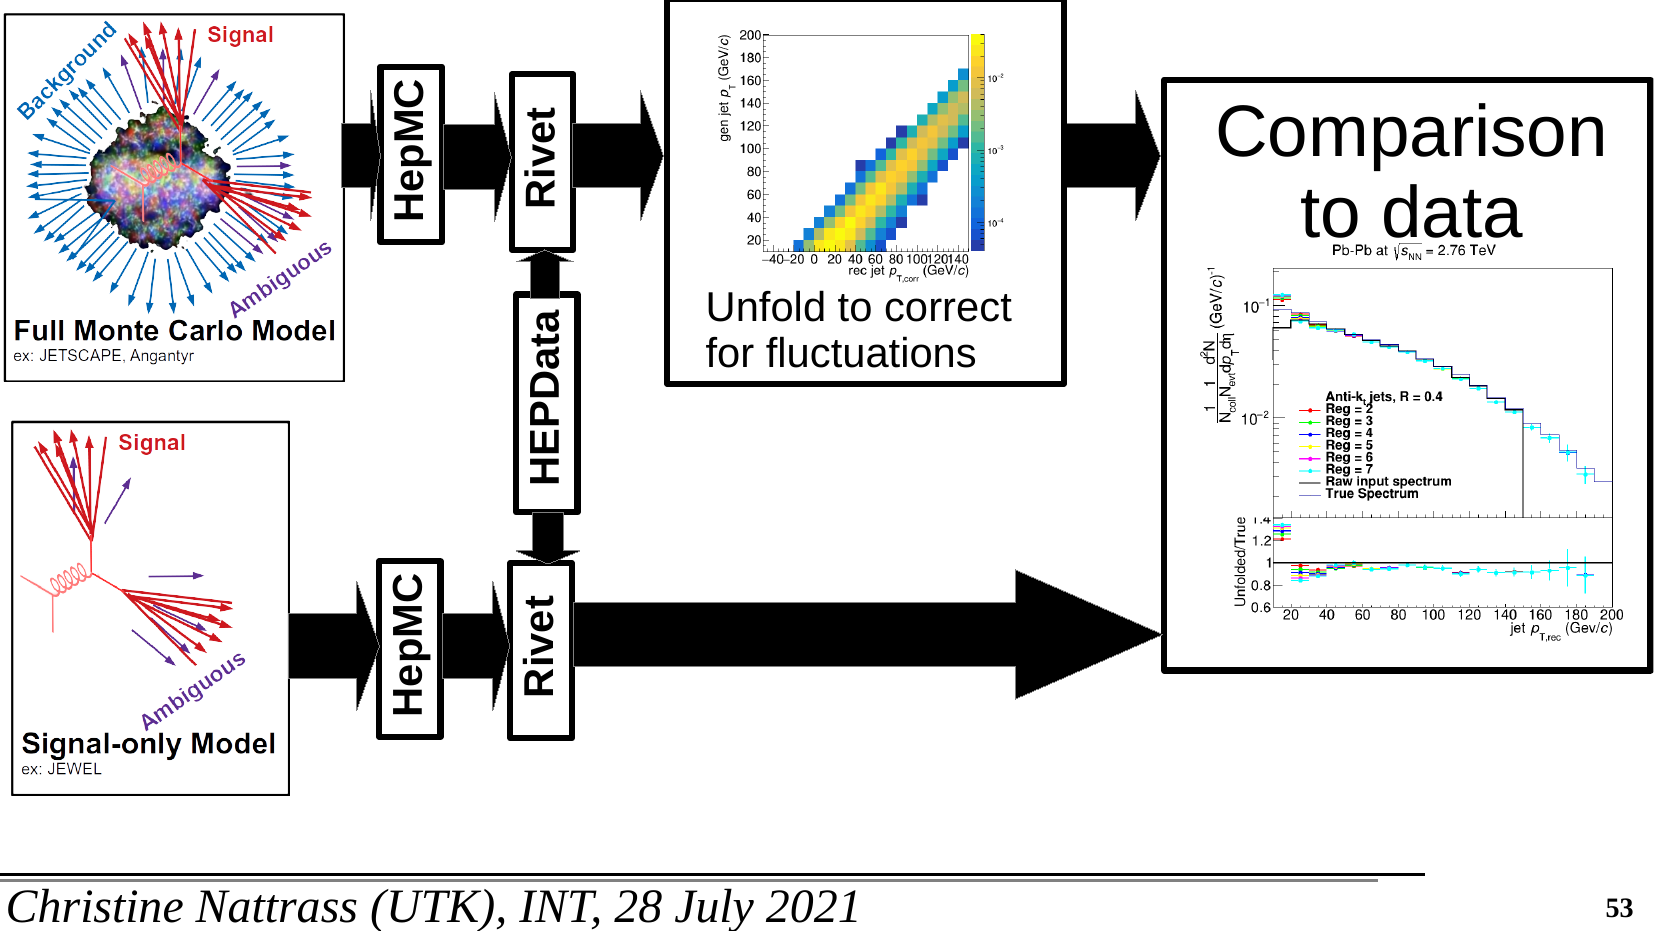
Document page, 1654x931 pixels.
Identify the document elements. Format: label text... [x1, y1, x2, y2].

text_box [442, 581, 510, 711]
text_box [288, 581, 380, 711]
text_box [516, 249, 574, 299]
text_box HepMC [384, 70, 439, 239]
text_box Unfold to correct for fluctuations [690, 276, 1043, 384]
text_box [573, 569, 1163, 700]
text_box [572, 90, 664, 221]
text_box HepMC [382, 564, 437, 733]
text_box [341, 90, 381, 221]
picture [716, 7, 1006, 285]
text_box [443, 92, 512, 222]
text_box HEPData [519, 298, 574, 505]
text_box [1067, 90, 1161, 221]
text_box Comparison to data [1171, 83, 1647, 318]
picture [1194, 240, 1634, 668]
text_box [516, 512, 580, 564]
text_box Rivet [513, 566, 569, 735]
picture [0, 420, 290, 796]
picture [3, 6, 346, 382]
text_box Rivet [515, 77, 570, 246]
